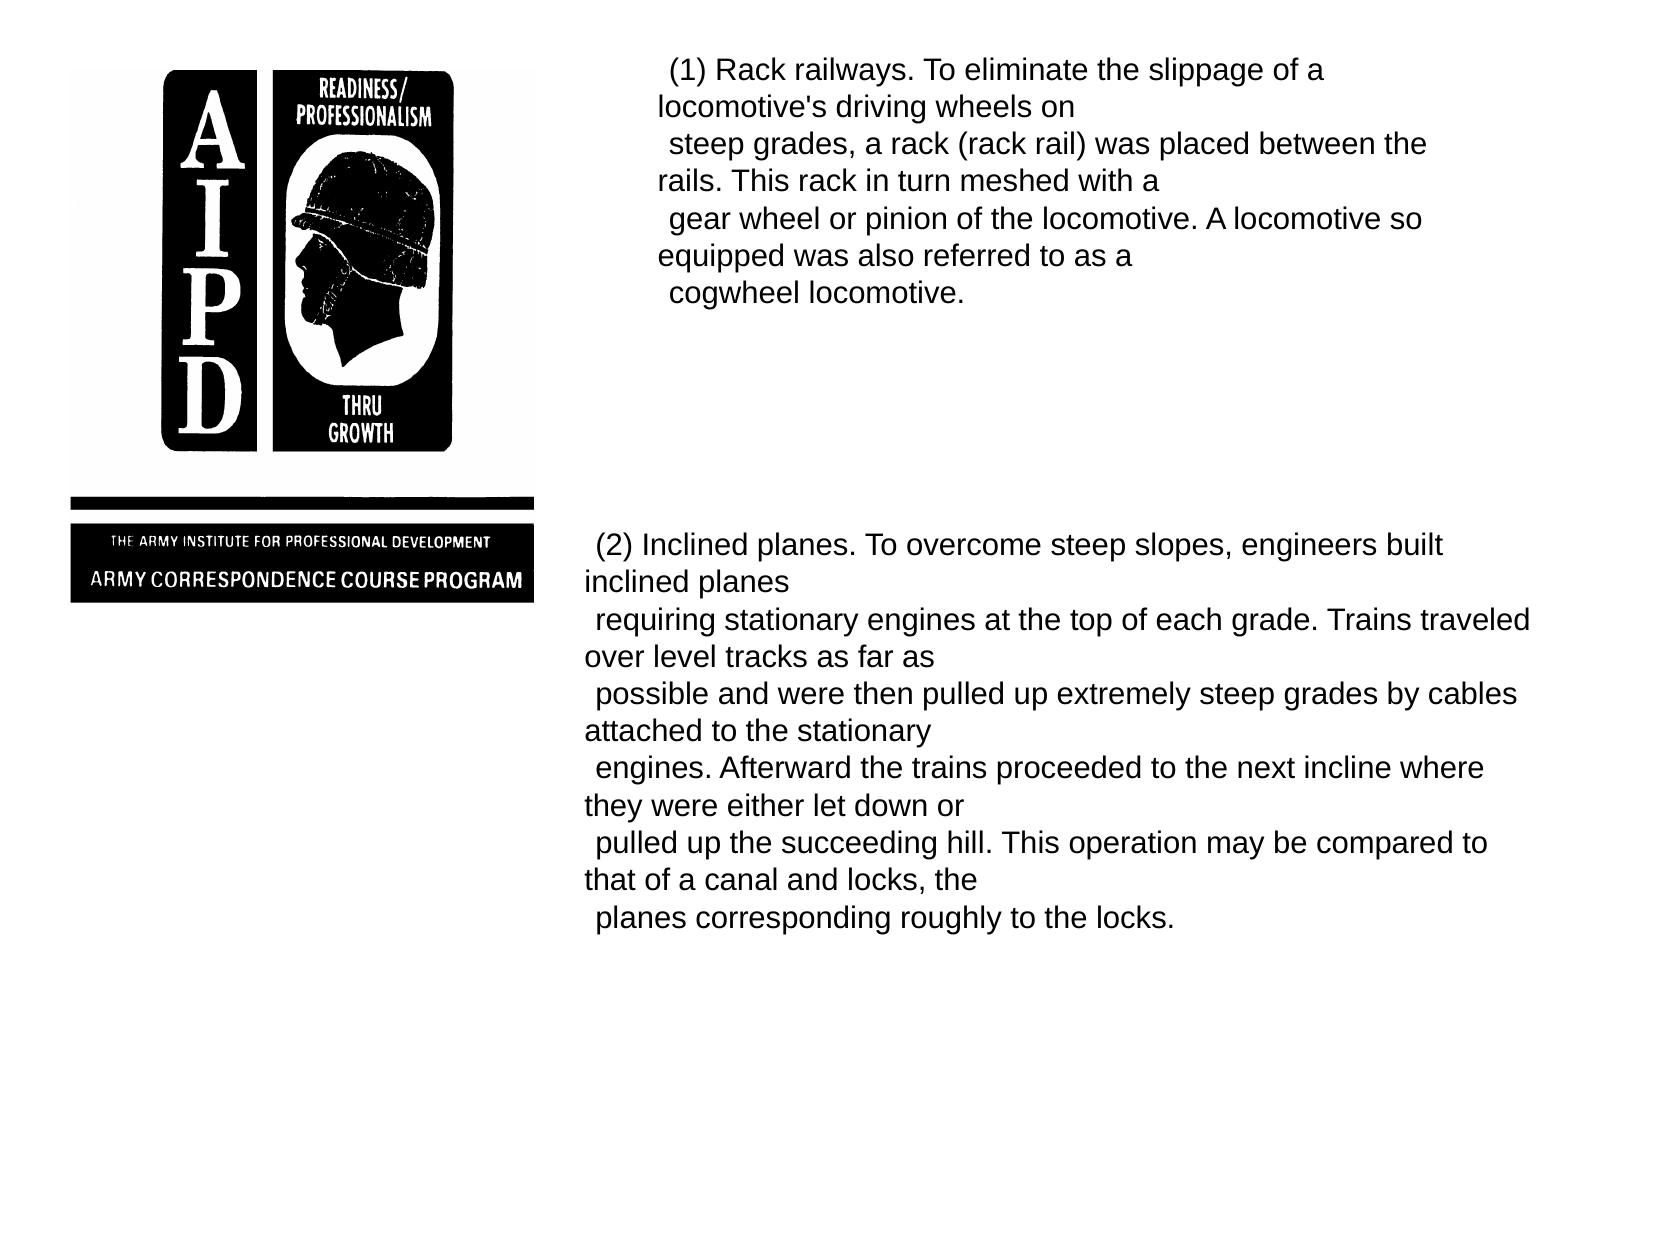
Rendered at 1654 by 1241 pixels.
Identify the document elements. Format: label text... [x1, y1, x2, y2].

text_box (1) Rack railways. To eliminate the slippage of a locomotive's driving wheels on steep grades, a rack (rack rail) was placed between the rails. This rack in turn meshed with a gear wheel or pinion of the locomotive. A locomotive so equipped was also referred to as a cogwheel locomotive. [642, 41, 1470, 318]
picture [68, 68, 538, 607]
text_box (2) Inclined planes. To overcome steep slopes, engineers built inclined planes requiring stationary engines at the top of each grade. Trains traveled over level tracks as far as possible and were then pulled up extremely steep grades by cables attached to the stationary engines. Afterward the trains proceeded to the next incline where they were either let down or pulled up the succeeding hill. This operation may be compared to that of a canal and locks, the planes corresponding roughly to the locks. [569, 516, 1562, 943]
